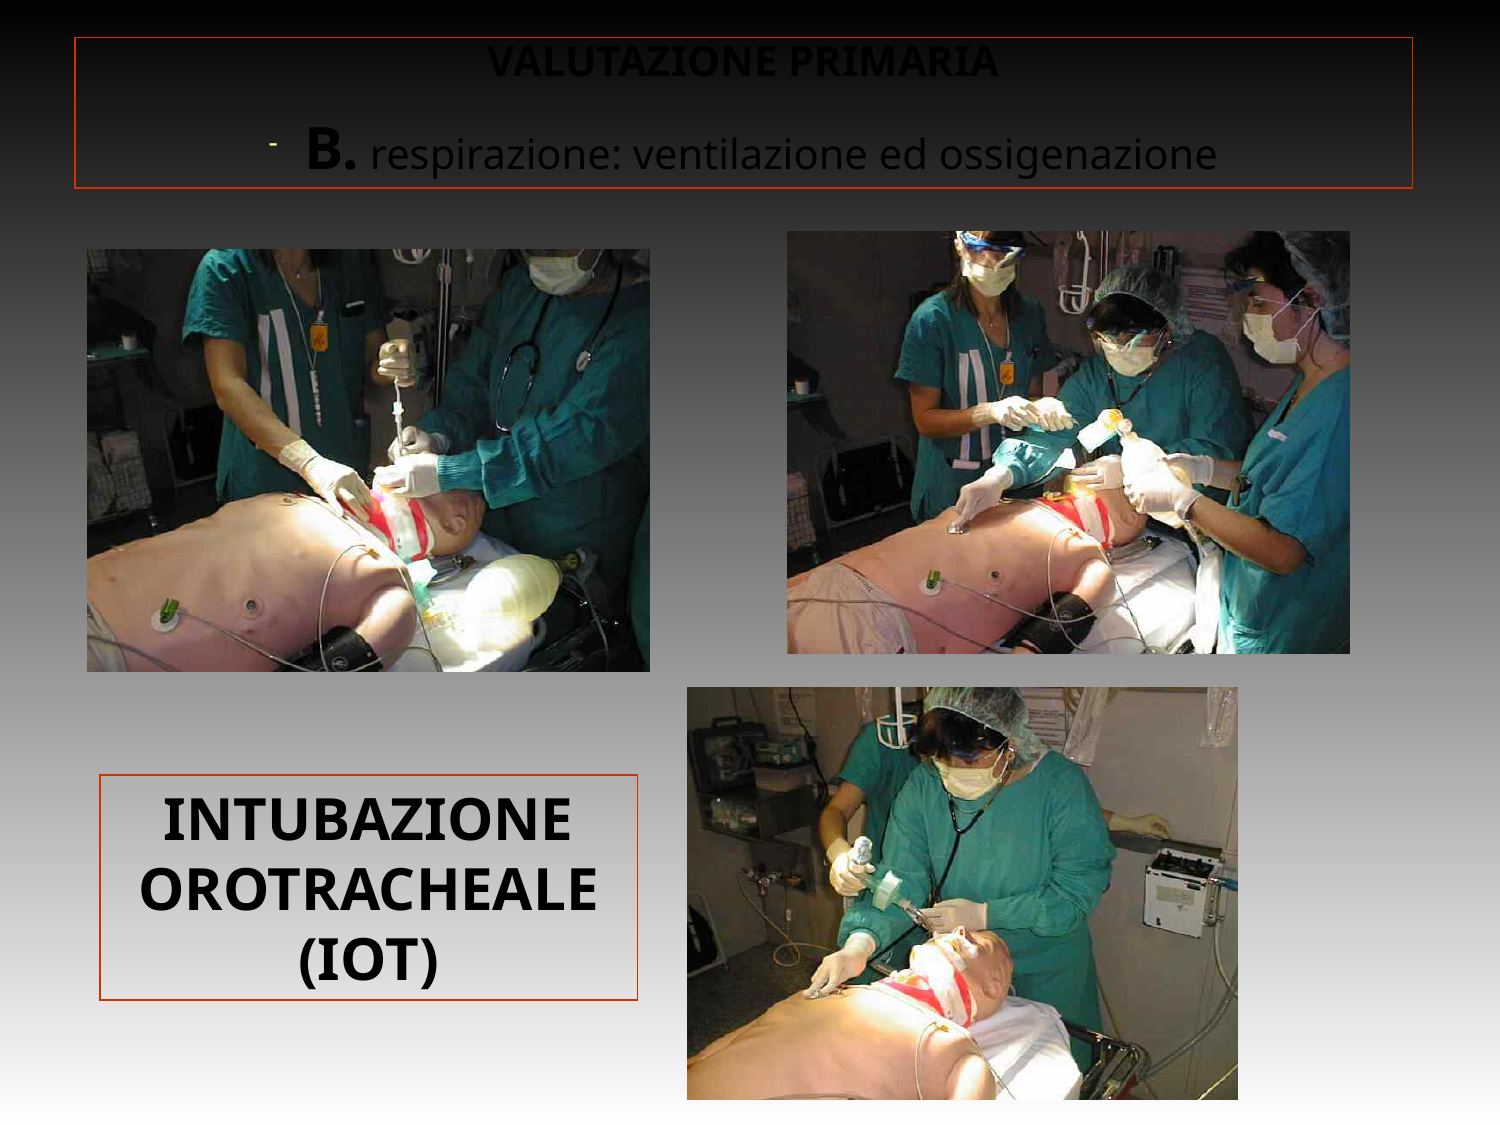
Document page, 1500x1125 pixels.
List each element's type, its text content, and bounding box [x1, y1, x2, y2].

text_box VALUTAZIONE PRIMARIA B. respirazione: ventilazione ed ossigenazione [74, 37, 1413, 189]
text_box INTUBAZIONE OROTRACHEALE (IOT) [99, 774, 638, 1000]
picture [87, 249, 650, 672]
picture [787, 231, 1350, 654]
picture [687, 687, 1238, 1100]
